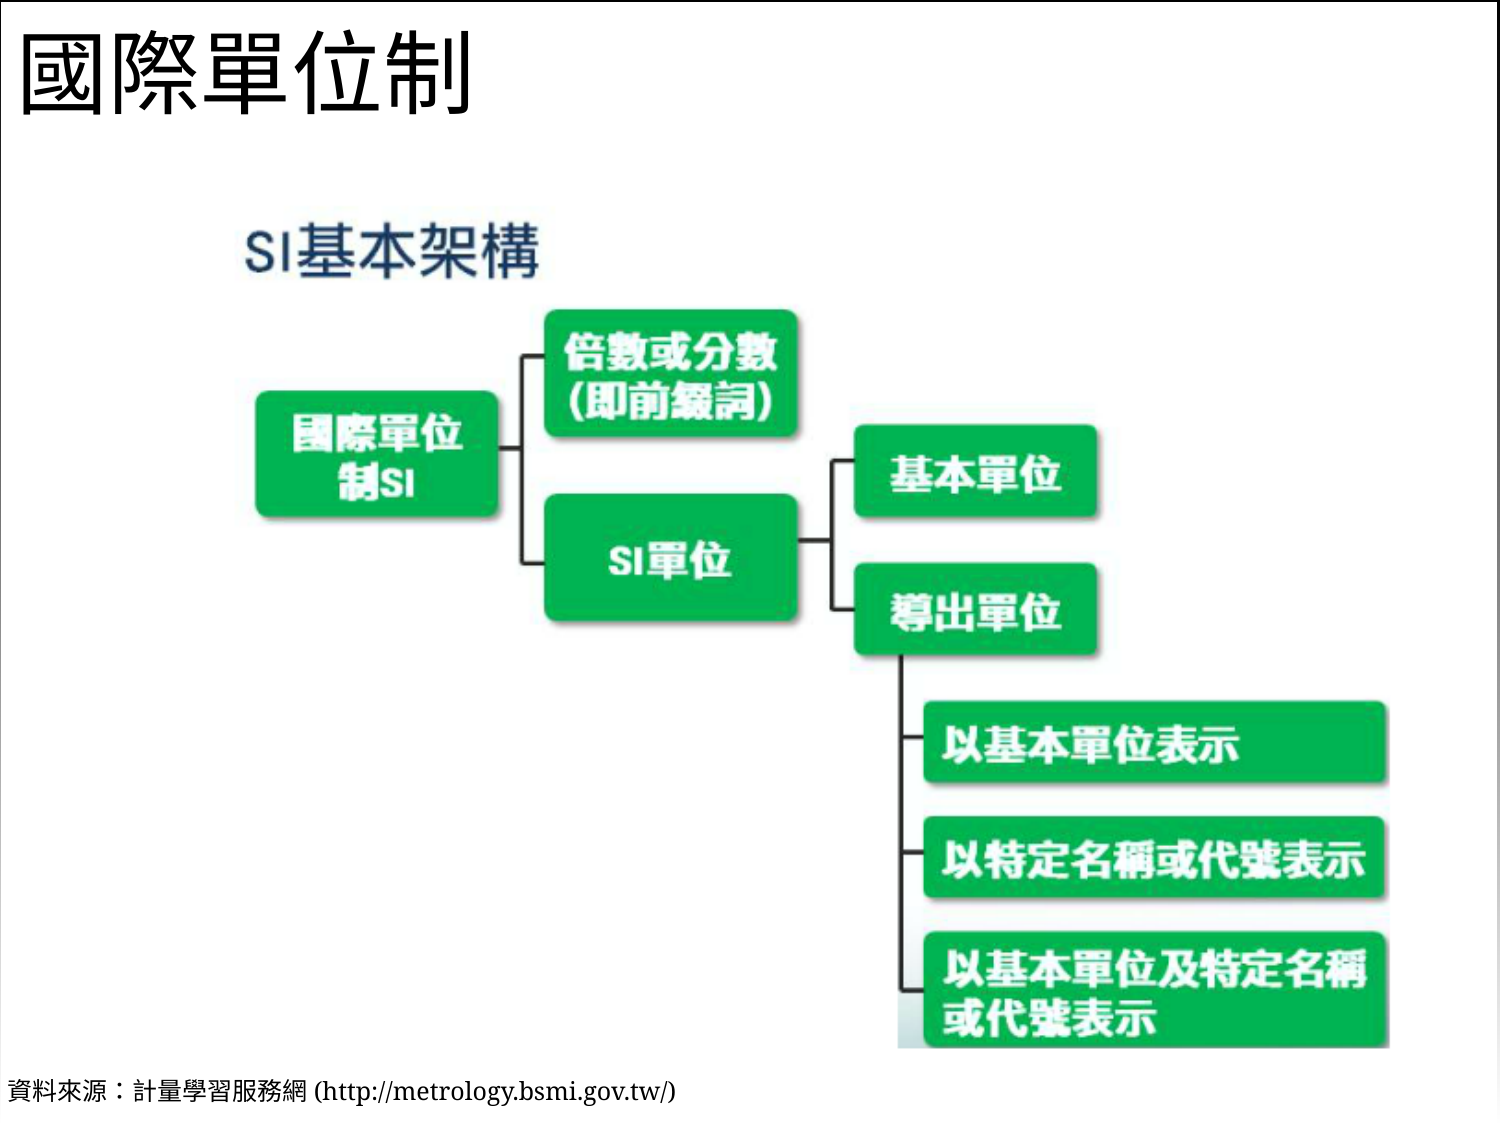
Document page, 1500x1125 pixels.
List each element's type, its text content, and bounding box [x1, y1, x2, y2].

picture [1, 2, 1497, 1125]
text_box 資料來源：計量學習服務網(http://metrology.bsmi.gov.tw/) [0, 1067, 692, 1113]
text_box 國際單位制 [1, 8, 526, 134]
